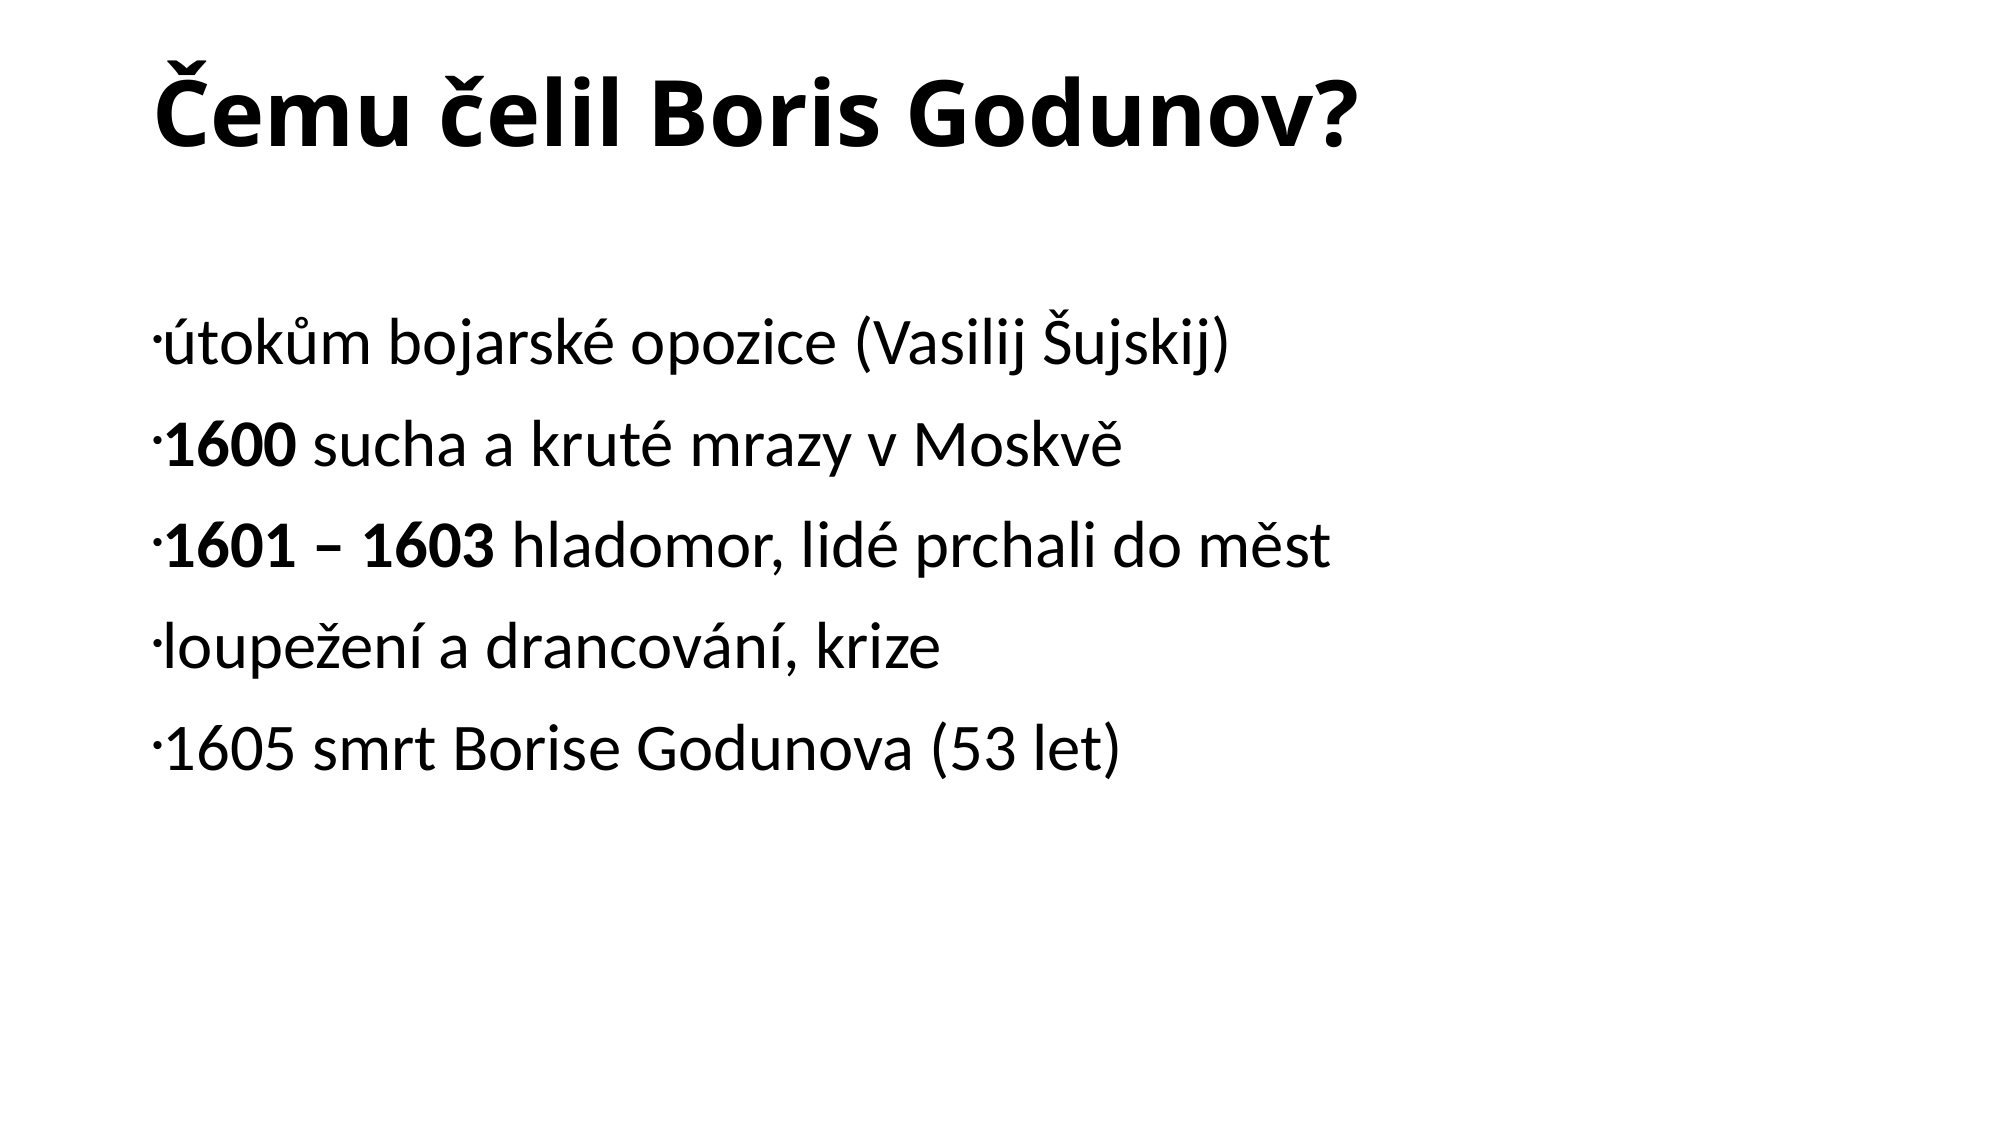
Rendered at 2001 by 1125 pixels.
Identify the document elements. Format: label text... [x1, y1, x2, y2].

list útokům bojarské opozice (Vasilij Šujskij) 1600 sucha a kruté mrazy v Moskvě 1601 – 1603 hladomor, lidé prchali do měst loupežení a drancování, krize 1605 smrt Borise Godunova (53 let) [137, 299, 1863, 1014]
title Čemu čelil Boris Godunov? [137, 59, 1863, 278]
